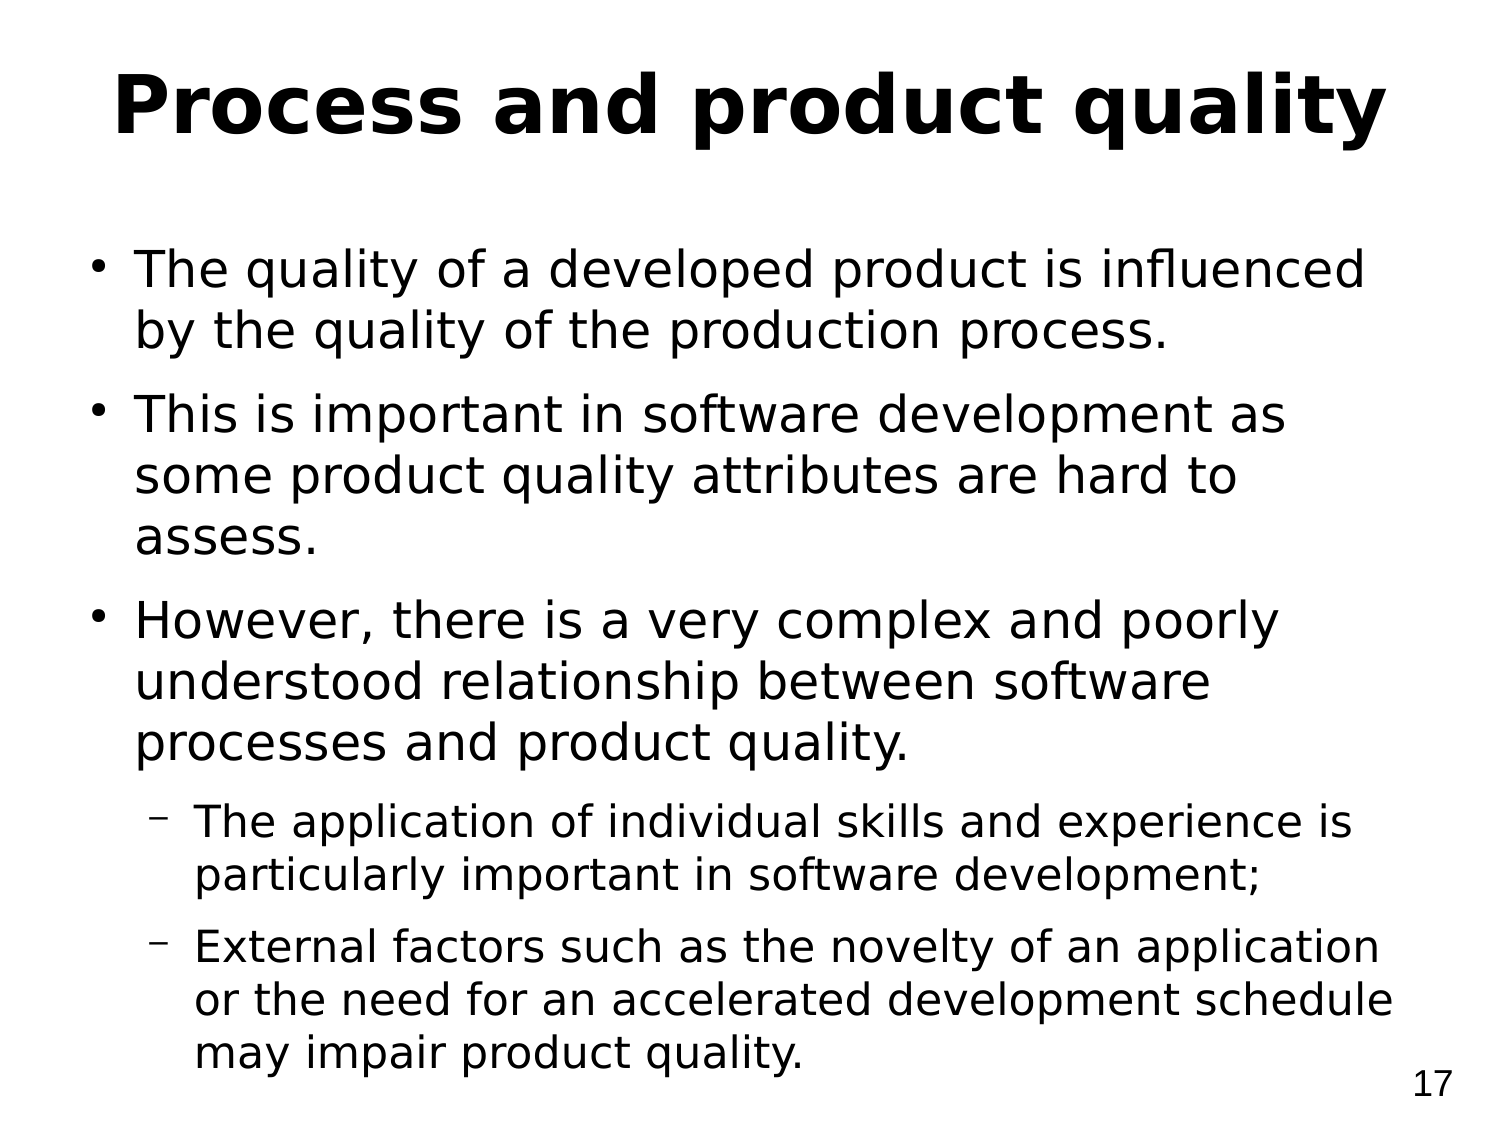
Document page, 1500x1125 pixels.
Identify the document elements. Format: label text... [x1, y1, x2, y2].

title Process and product quality [75, 44, 1425, 177]
list The quality of a developed product is influenced by the quality of the production process. This is important in software development as some product quality attributes are hard to assess. However, there is a very complex and poorly understood relationship between software processes and product quality. The application of individual skills and experience is particularly important in software development; External factors such as the novelty of an application or the need for an accelerated development schedule may impair product quality. [75, 236, 1425, 1093]
